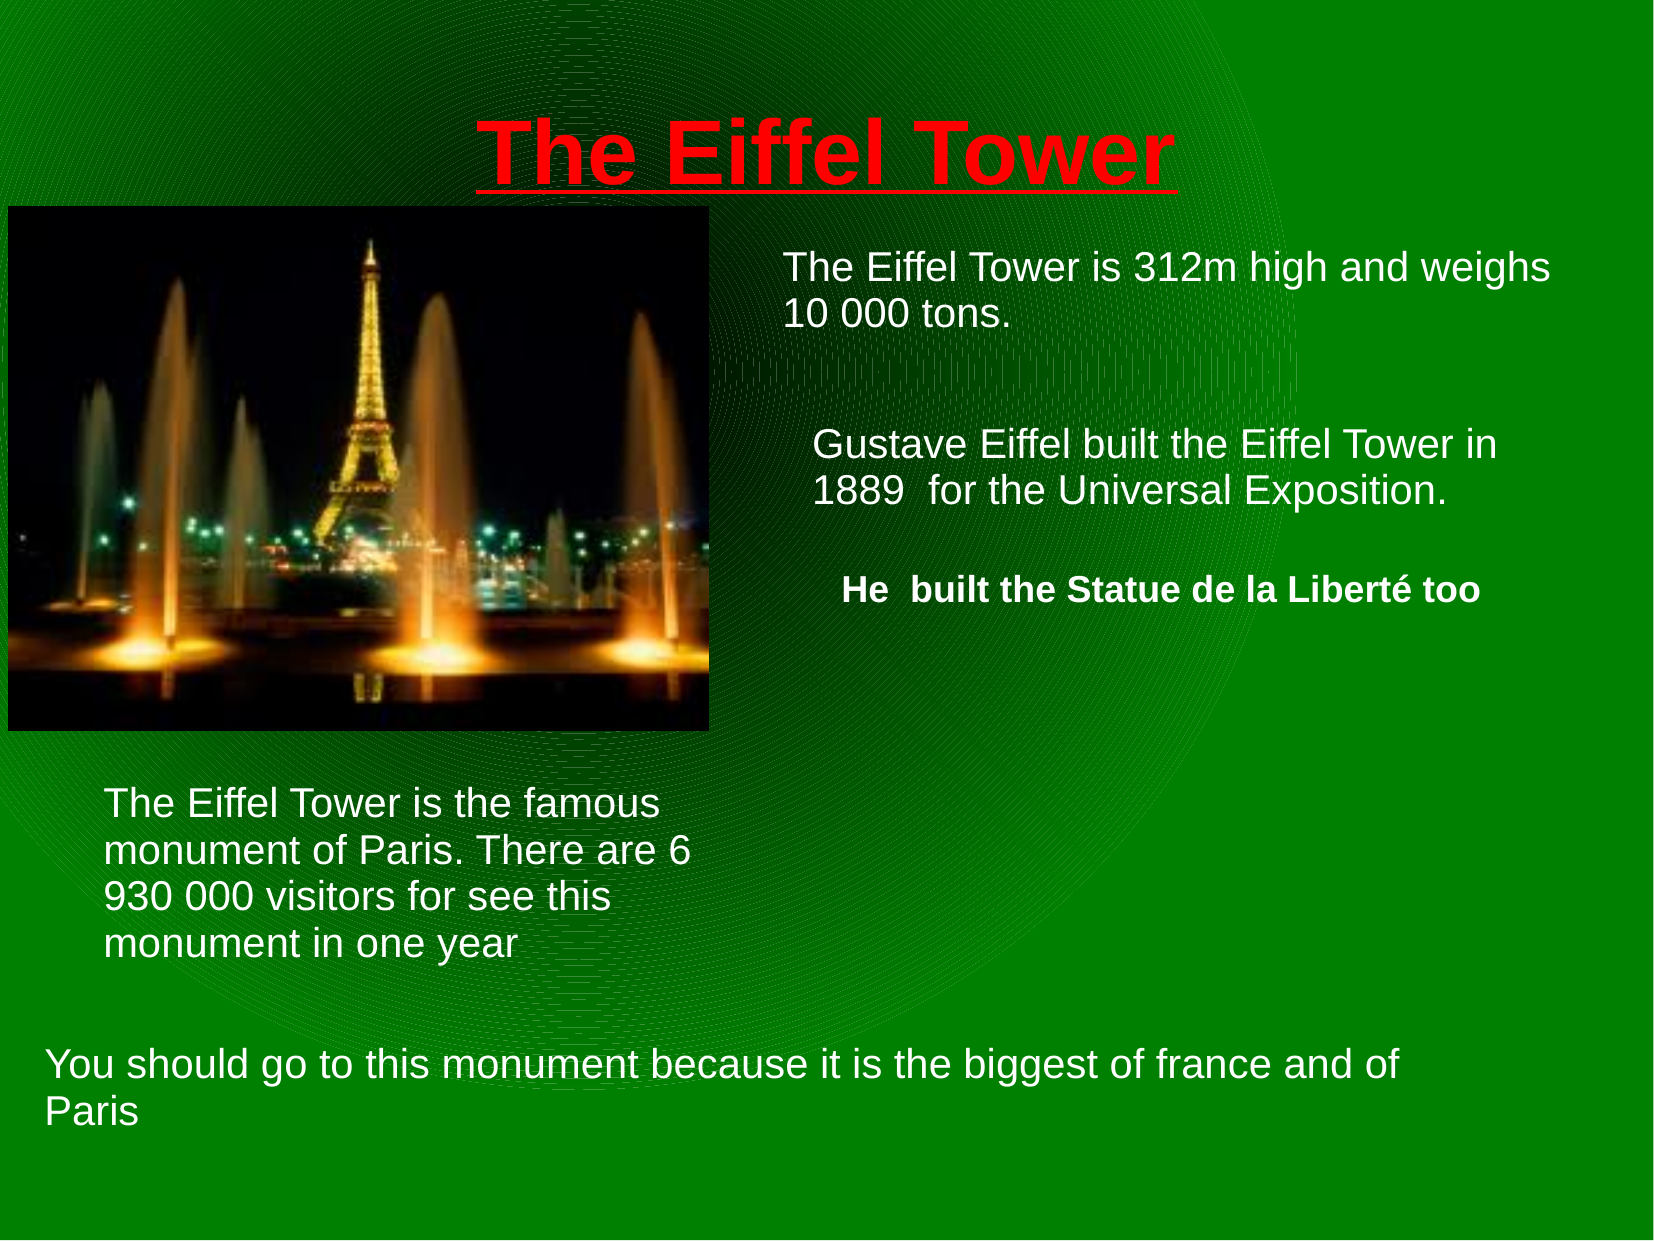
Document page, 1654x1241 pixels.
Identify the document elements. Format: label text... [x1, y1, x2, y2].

picture [8, 206, 709, 731]
text_box The Eiffel Tower is the famous monument of Paris. There are 6 930 000 visitors for see this monument in one year [88, 772, 768, 975]
text_box You should go to this monument because it is the biggest of france and of Paris [29, 1033, 1506, 1142]
text_box The Eiffel Tower is 312m high and weighs 10 000 tons. [767, 236, 1595, 387]
title The Eiffel Tower [82, 49, 1571, 257]
text_box Gustave Eiffel built the Eiffel Tower in 1889 for the Universal Exposition. [797, 413, 1536, 522]
text_box He built the Statue de la Liberté too [826, 561, 1565, 620]
